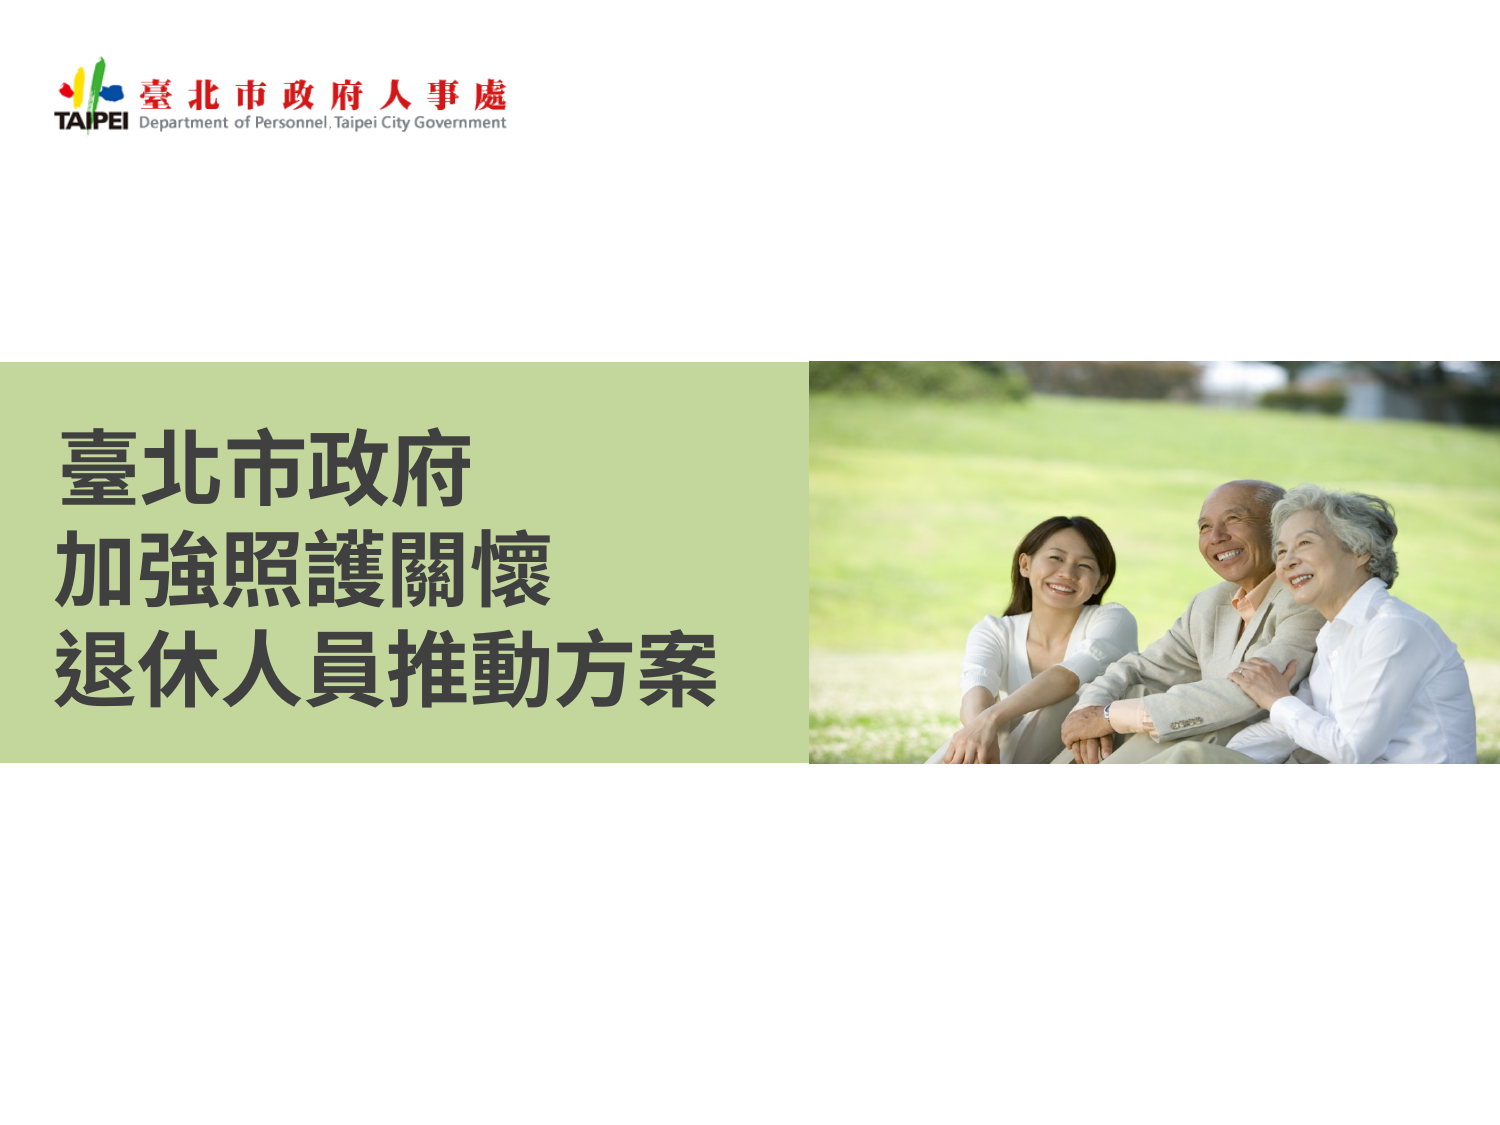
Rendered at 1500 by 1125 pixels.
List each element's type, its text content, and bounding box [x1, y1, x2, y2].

picture [809, 361, 1500, 764]
text_box 臺北市政府 加強照護關懷 退休人員推動方案 [0, 362, 809, 763]
